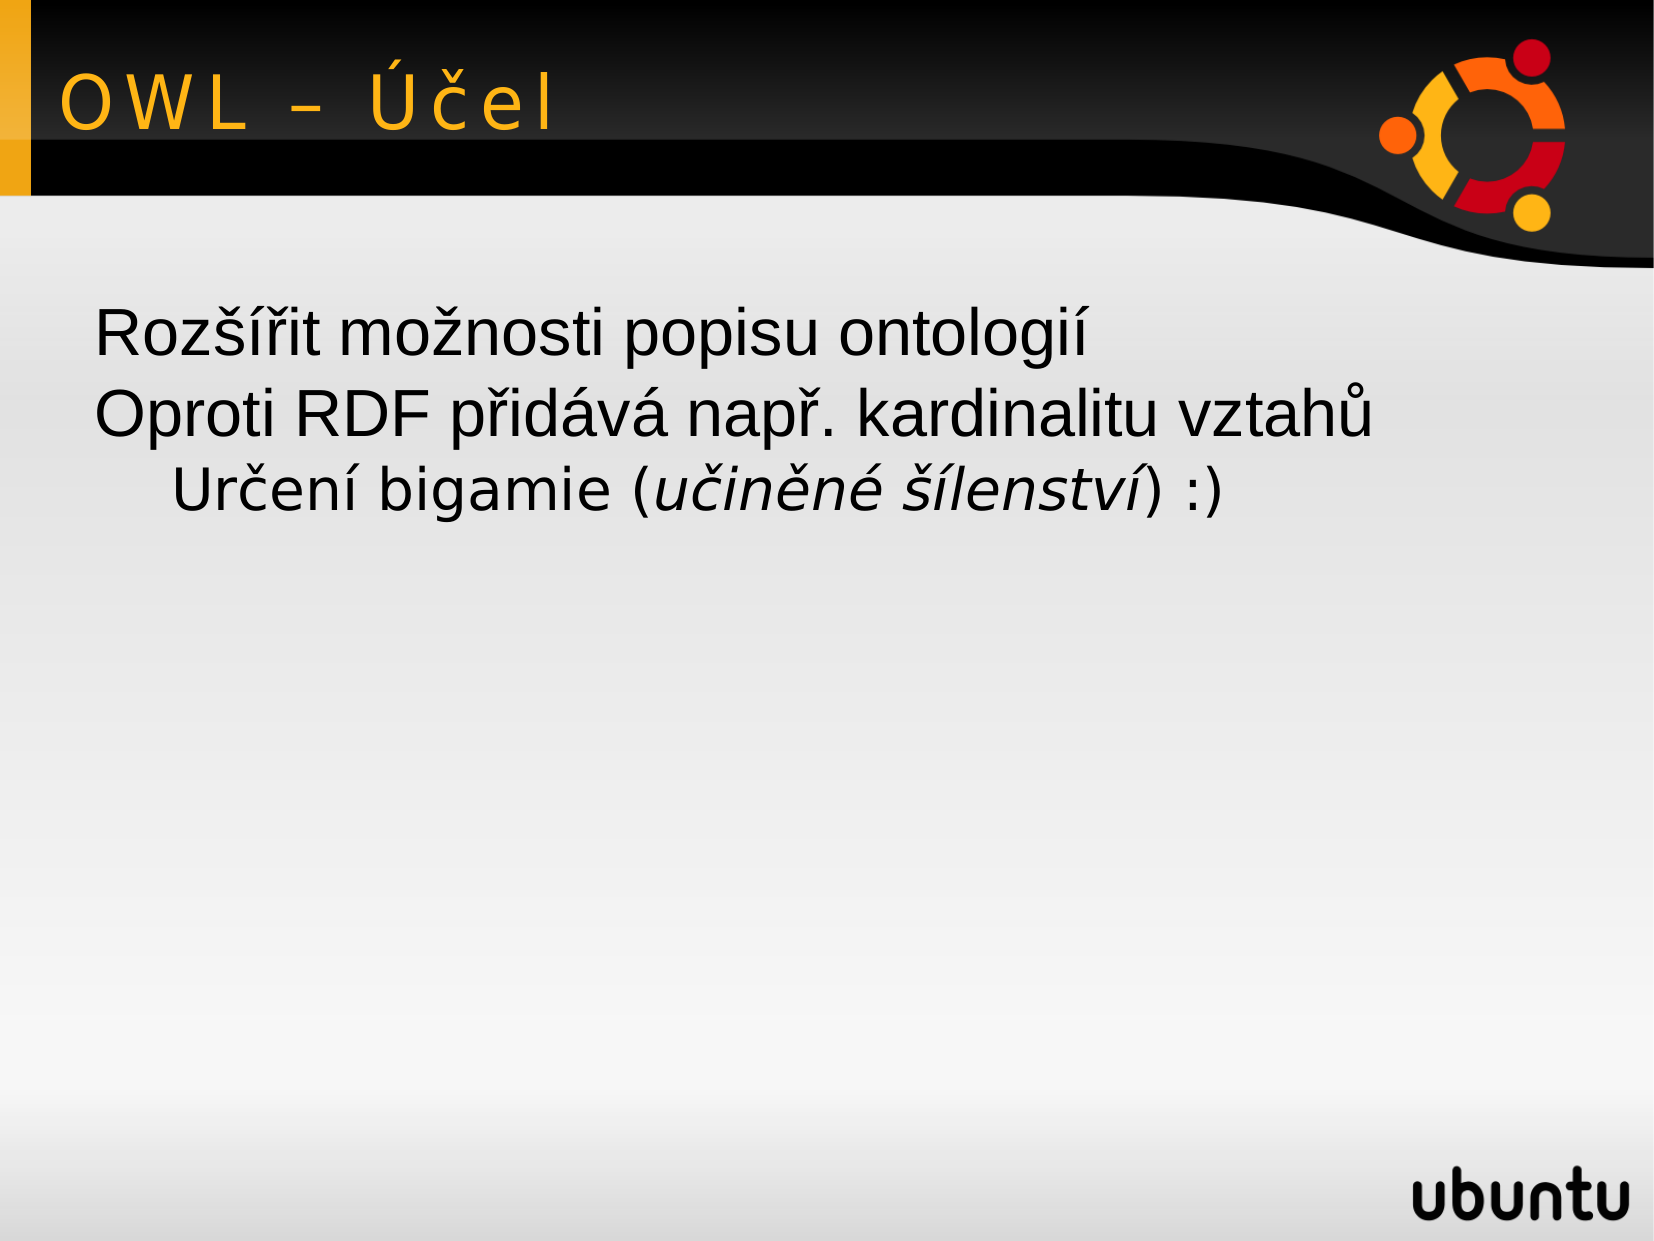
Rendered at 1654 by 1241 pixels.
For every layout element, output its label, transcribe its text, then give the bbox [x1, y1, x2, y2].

list Rozšířit možnosti popisu ontologií Oproti RDF přidává např. kardinalitu vztahů Určení bigamie (učiněné šílenství) :) [76, 295, 1565, 1114]
title OWL – Účel [59, 29, 1270, 178]
picture [0, 0, 1654, 1241]
